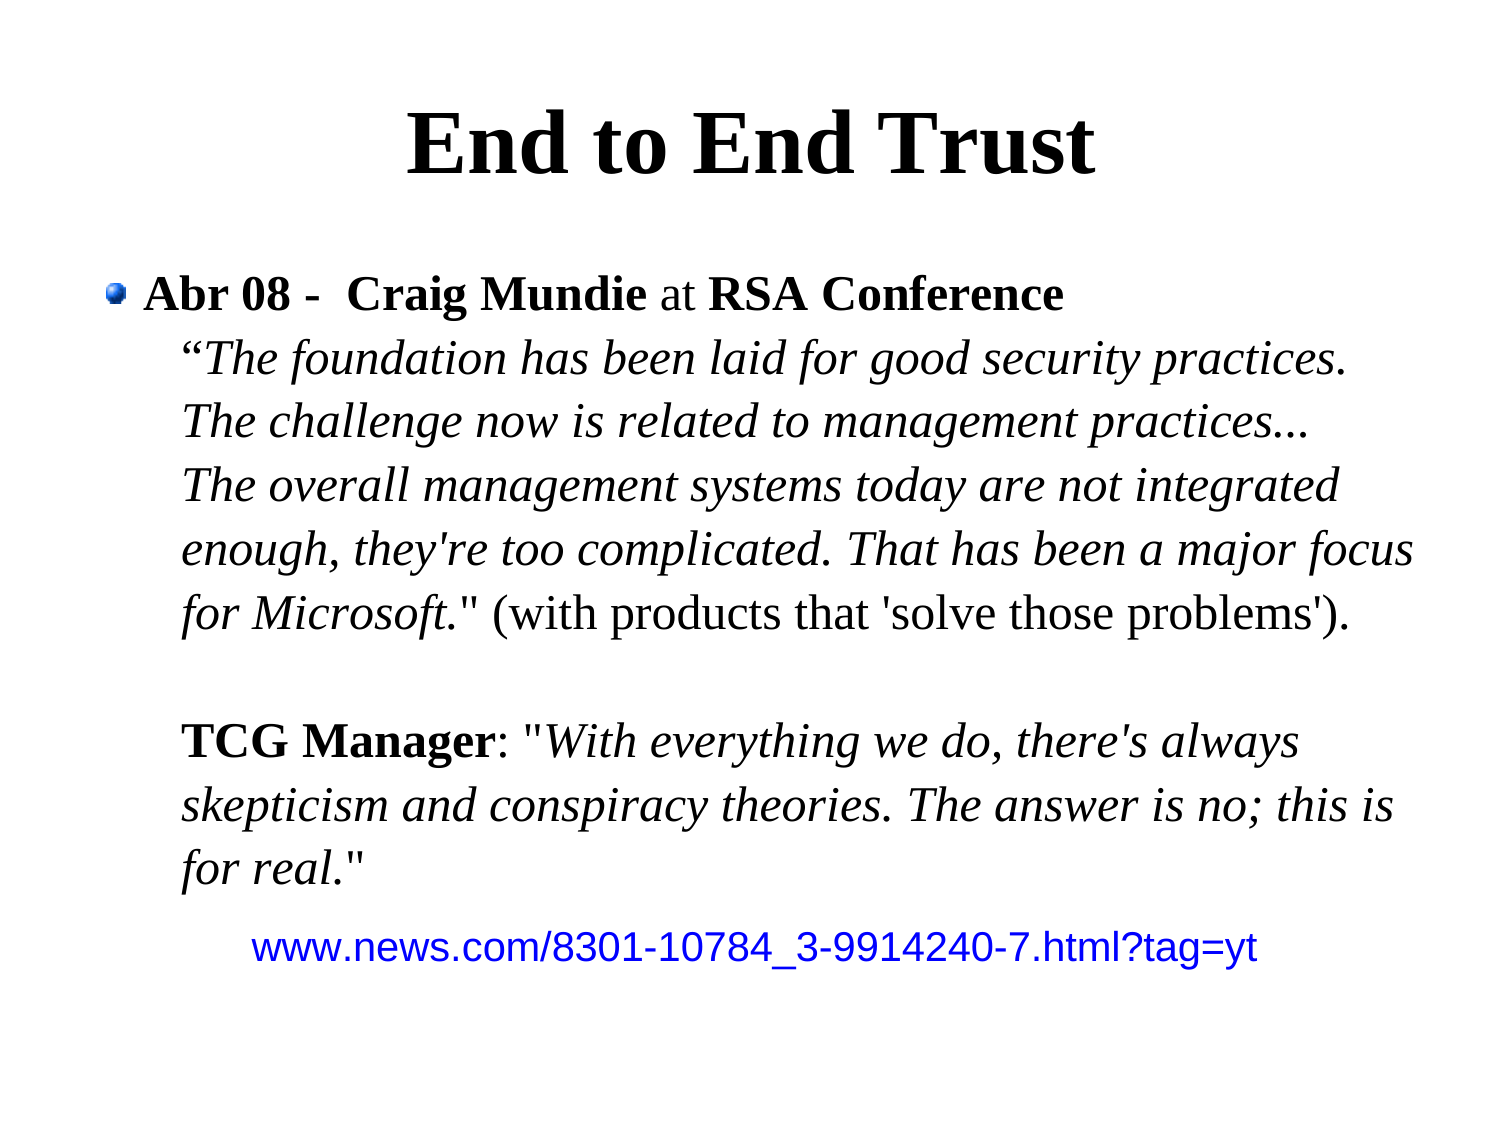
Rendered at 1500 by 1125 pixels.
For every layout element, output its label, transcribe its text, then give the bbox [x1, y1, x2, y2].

title End to End Trust [87, 62, 1416, 223]
text_box www.news.com/8301-10784_3-9914240-7.html?tag=yt [251, 924, 1277, 971]
text_box Abr 08 - Craig Mundie at RSA Conference “The foundation has been laid for good security practices. The challenge now is related to management practices... The overall management systems today are not integrated enough, they're too complicated. That has been a major focus for Microsoft." (with products that 'solve those problems'). TCG Manager: "With everything we do, there's always skepticism and conspiracy theories. The answer is no; this is for real." [77, 249, 1442, 1053]
